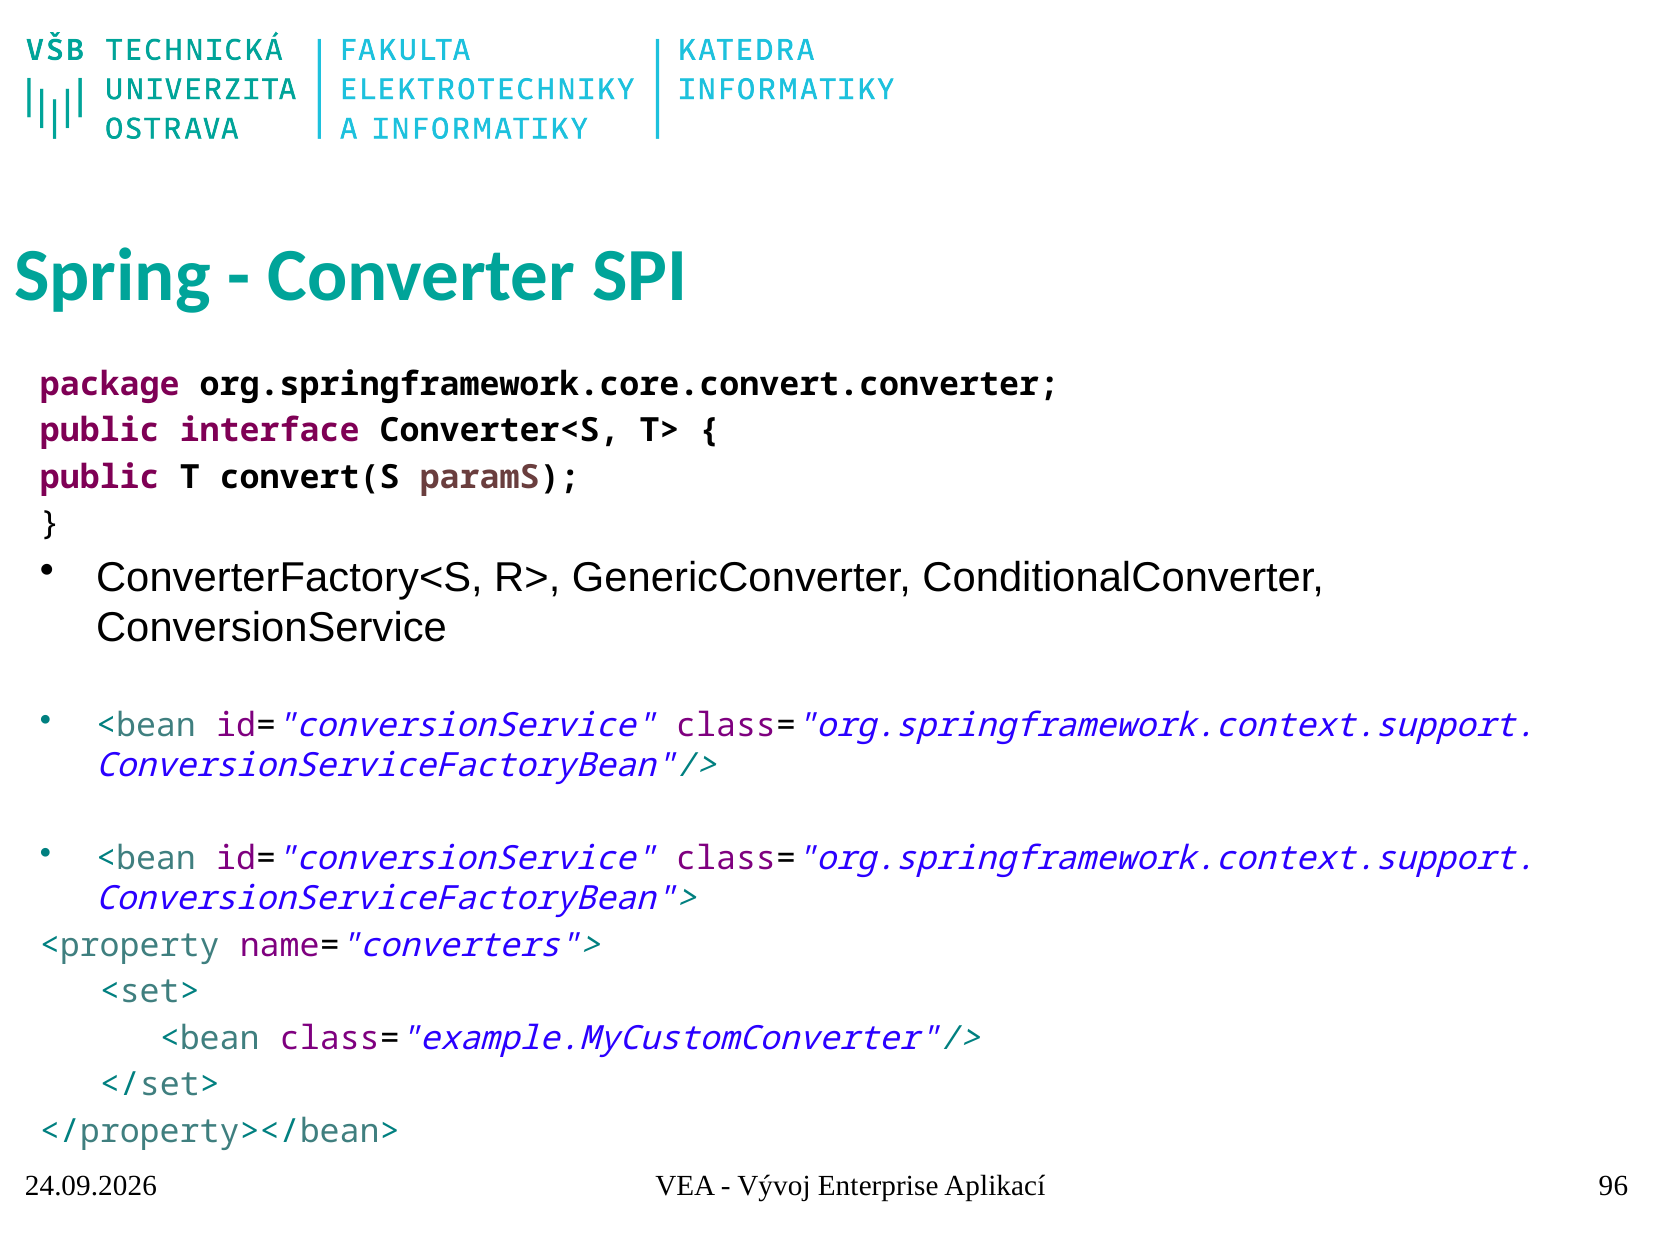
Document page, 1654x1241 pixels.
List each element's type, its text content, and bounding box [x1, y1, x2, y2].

list package org.springframework.core.convert.converter; public interface Converter<S, T> { public T convert(S paramS); } ConverterFactory<S, R>, GenericConverter, ConditionalConverter, ConversionService <bean id="conversionService" class="org.springframework.context.support. ConversionServiceFactoryBean"/> <bean id="conversionService" class="org.springframework.context.support. ConversionServiceFactoryBean"> <property name="converters"> <set> <bean class="example.MyCustomConverter"/> </set> </property></bean> [24, 354, 1629, 1146]
picture [26, 31, 894, 139]
title Spring - Converter SPI [14, 165, 1619, 319]
